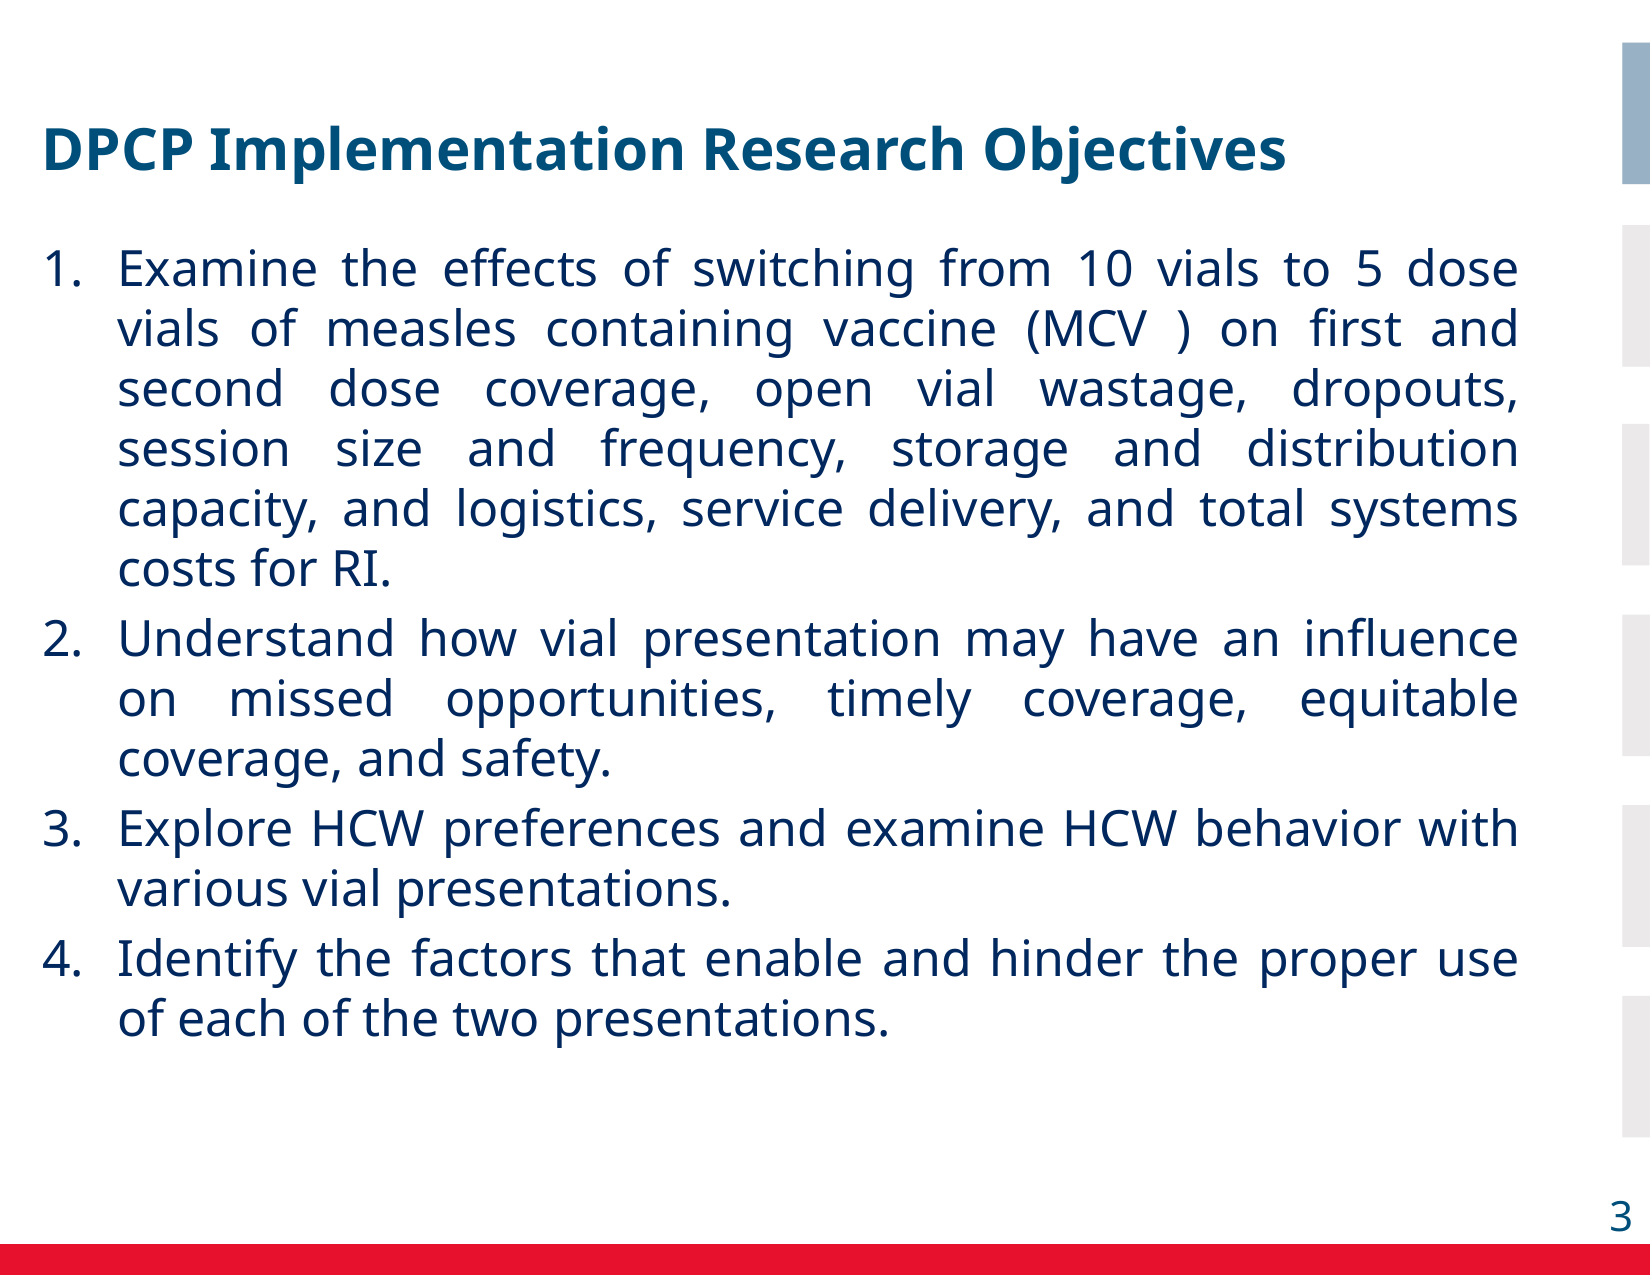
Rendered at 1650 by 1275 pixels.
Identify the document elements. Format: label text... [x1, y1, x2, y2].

text_box <number> [1265, 1181, 1650, 1250]
list Examine the effects of switching from 10 vials to 5 dose vials of measles containing vaccine (MCV ) on first and second dose coverage, open vial wastage, dropouts, session size and frequency, storage and distribution capacity, and logistics, service delivery, and total systems costs for RI. Understand how vial presentation may have an influence on missed opportunities, timely coverage, equitable coverage, and safety. Explore HCW preferences and examine HCW behavior with various vial presentations. Identify the factors that enable and hinder the proper use of each of the two presentations. [25, 228, 1538, 617]
title DPCP Implementation Research Objectives [24, 53, 1375, 241]
